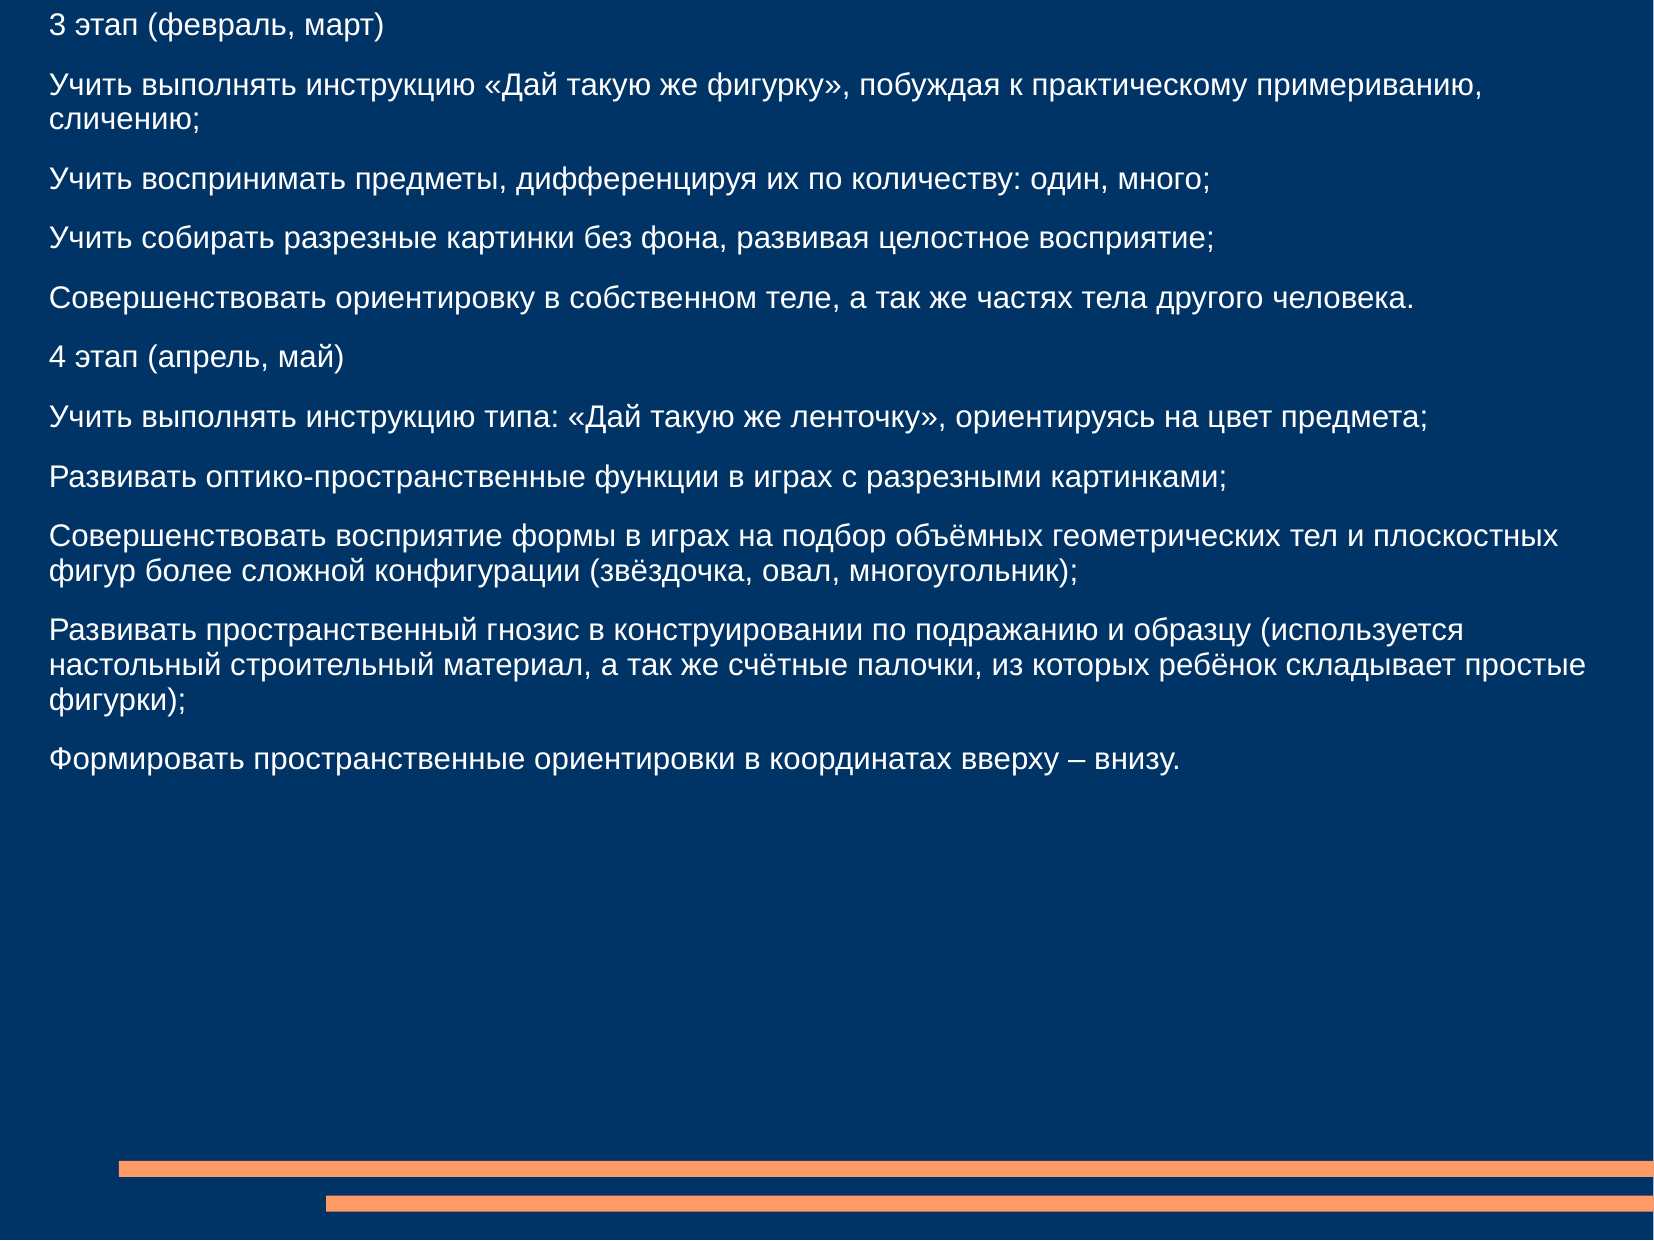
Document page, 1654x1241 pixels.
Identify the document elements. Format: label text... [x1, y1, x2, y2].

text_box 3 этап (февраль, март) Учить выполнять инструкцию «Дай такую же фигурку», побуждая к практическому примериванию, сличению; Учить воспринимать предметы, дифференцируя их по количеству: один, много; Учить собирать разрезные картинки без фона, развивая целостное восприятие; Совершенствовать ориентировку в собственном теле, а так же частях тела другого человека. 4 этап (апрель, май) Учить выполнять инструкцию типа: «Дай такую же ленточку», ориентируясь на цвет предмета; Развивать оптико-пространственные функции в играх с разрезными картинками; Совершенствовать восприятие формы в играх на подбор объёмных геометрических тел и плоскостных фигур более сложной конфигурации (звёздочка, овал, многоугольник); Развивать пространственный гнозис в конструировании по подражанию и образцу (используется настольный строительный материал, а так же счётные палочки, из которых ребёнок складывает простые фигурки); Формировать пространственные ориентировки в координатах вверху – внизу. [33, 0, 1650, 1182]
